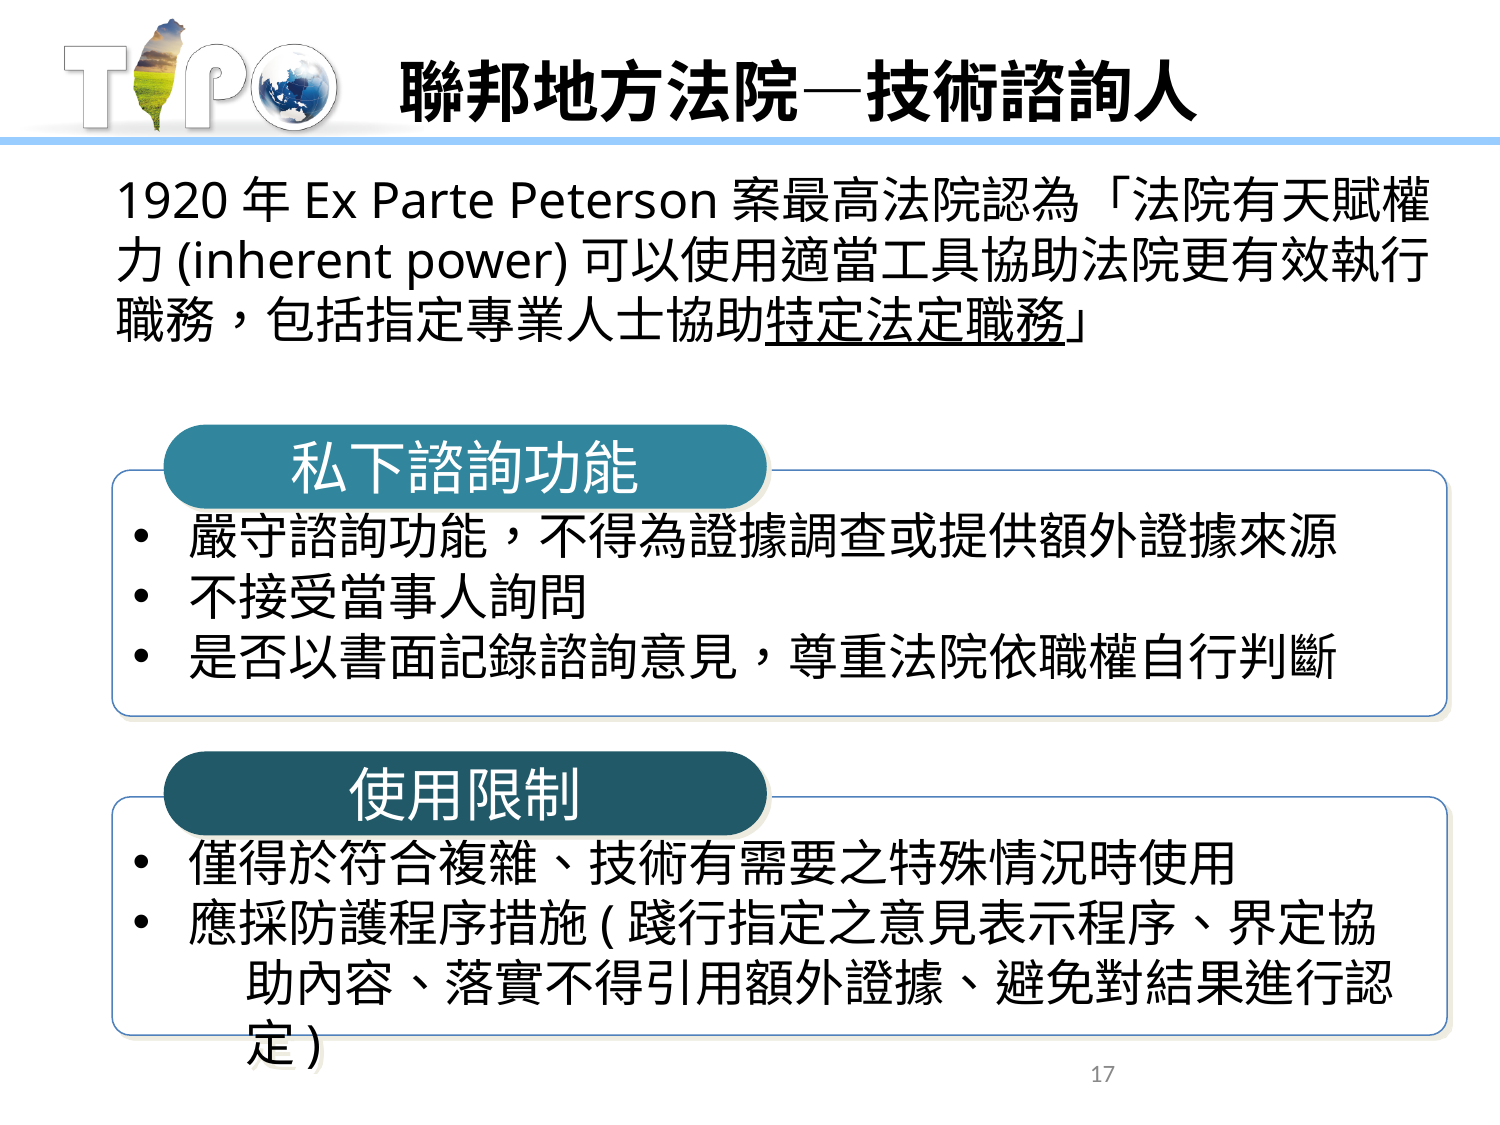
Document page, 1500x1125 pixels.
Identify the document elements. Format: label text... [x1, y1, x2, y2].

text_box 16 [1074, 1042, 1426, 1103]
text_box 使用限制 [163, 751, 767, 836]
text_box 僅得於符合複雜、技術有需要之特殊情況時使用 應採防護程序措施(踐行指定之意見表示程序、界定協助內容、落實不得引用額外證據、避免對結果進行認定) [112, 796, 1448, 1036]
text_box 私下諮詢功能 [163, 424, 767, 509]
text_box 聯邦地方法院—技術諮詢人 [383, 42, 1500, 231]
text_box 嚴守諮詢功能，不得為證據調查或提供額外證據來源 不接受當事人詢問 是否以書面記錄諮詢意見，尊重法院依職權自行判斷 [112, 470, 1447, 717]
list 1920年Ex Parte Peterson案最高法院認為「法院有天賦權力(inherent power)可以使用適當工具協助法院更有效執行職務，包括指定專業人士協助特定法定職務」 [100, 160, 1451, 362]
